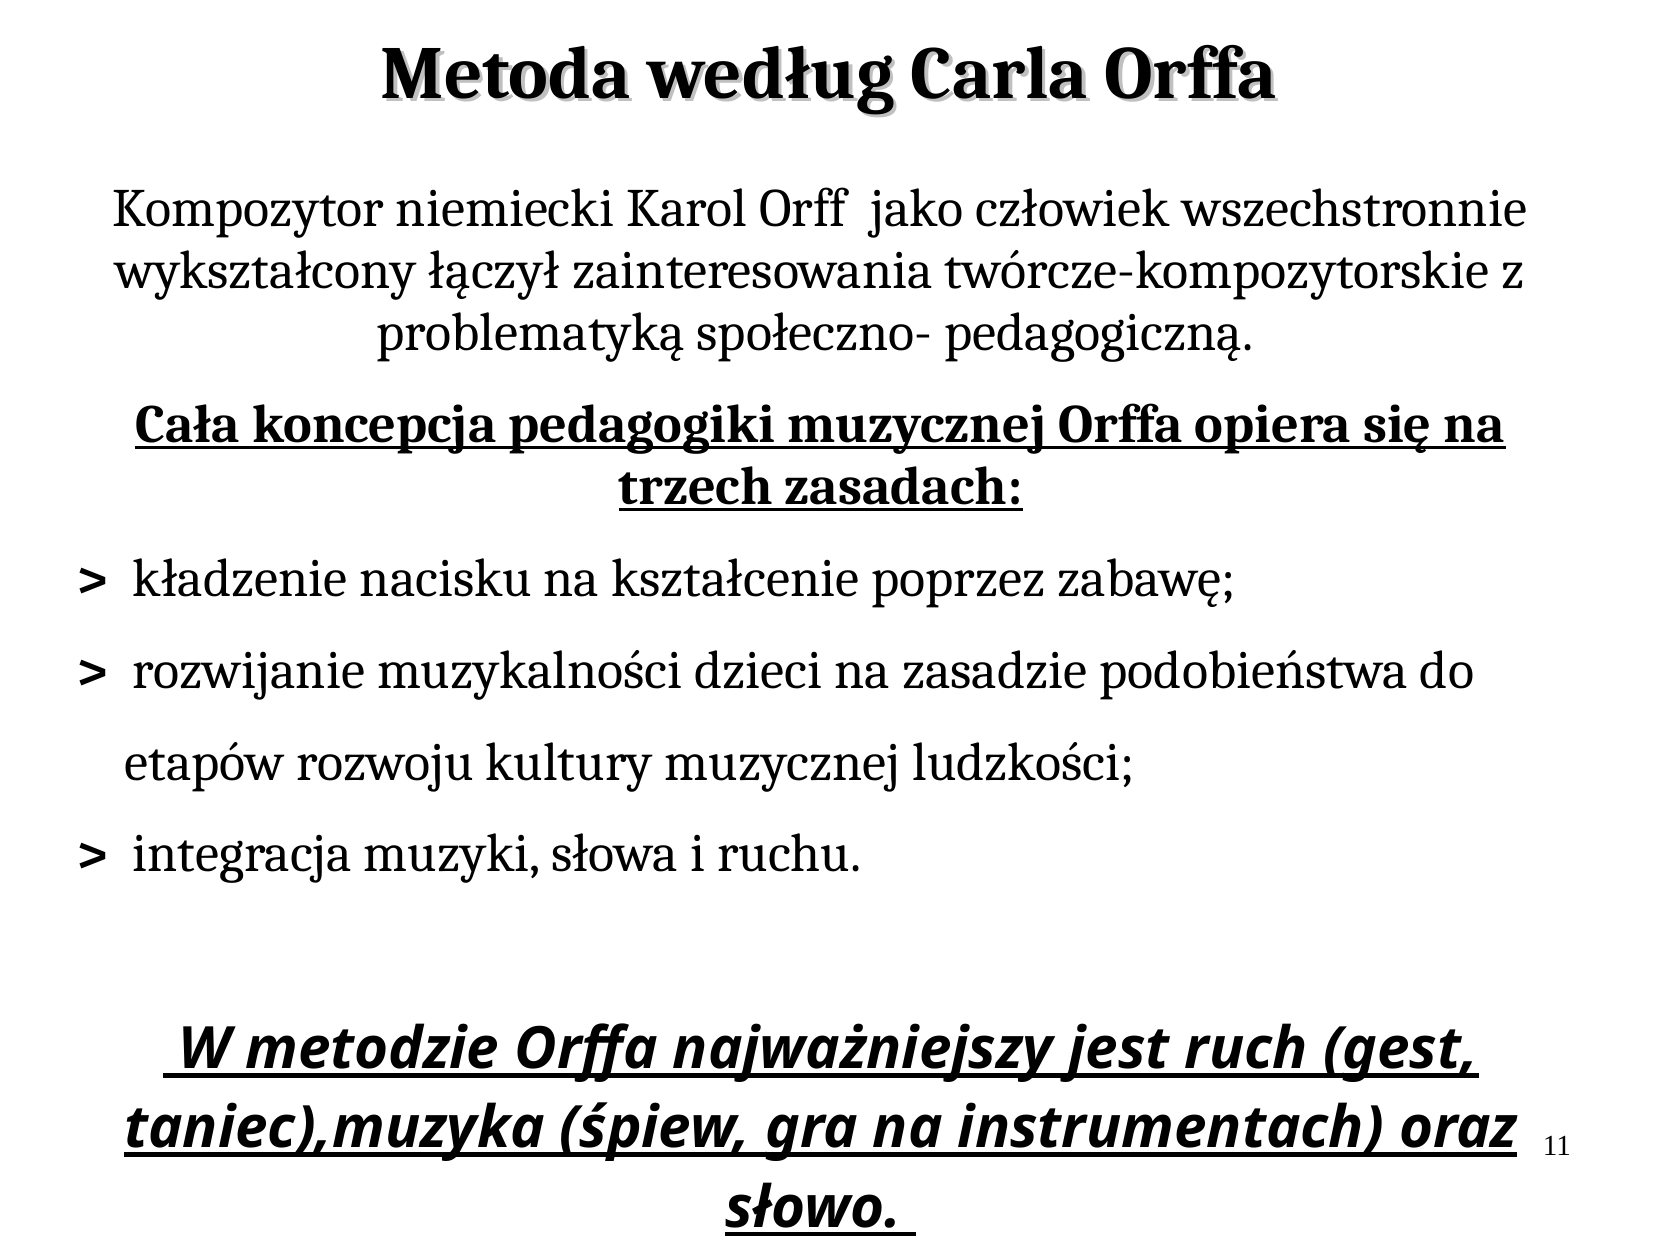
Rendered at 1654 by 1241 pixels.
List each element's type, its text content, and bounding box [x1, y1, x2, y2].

title Metoda według Carla Orffa [76, 0, 1565, 177]
list Kompozytor niemiecki Karol Orff jako człowiek wszechstronnie wykształcony łączył zainteresowania twórcze-kompozytorskie z problematyką społeczno- pedagogiczną. Cała koncepcja pedagogiki muzycznej Orffa opiera się na trzech zasadach: > kładzenie nacisku na kształcenie poprzez zabawę; > rozwijanie muzykalności dzieci na zasadzie podobieństwa do etapów rozwoju kultury muzycznej ludzkości; > integracja muzyki, słowa i ruchu. W metodzie Orffa najważniejszy jest ruch (gest, taniec),muzyka (śpiew, gra na instrumentach) oraz słowo. [76, 177, 1565, 1241]
